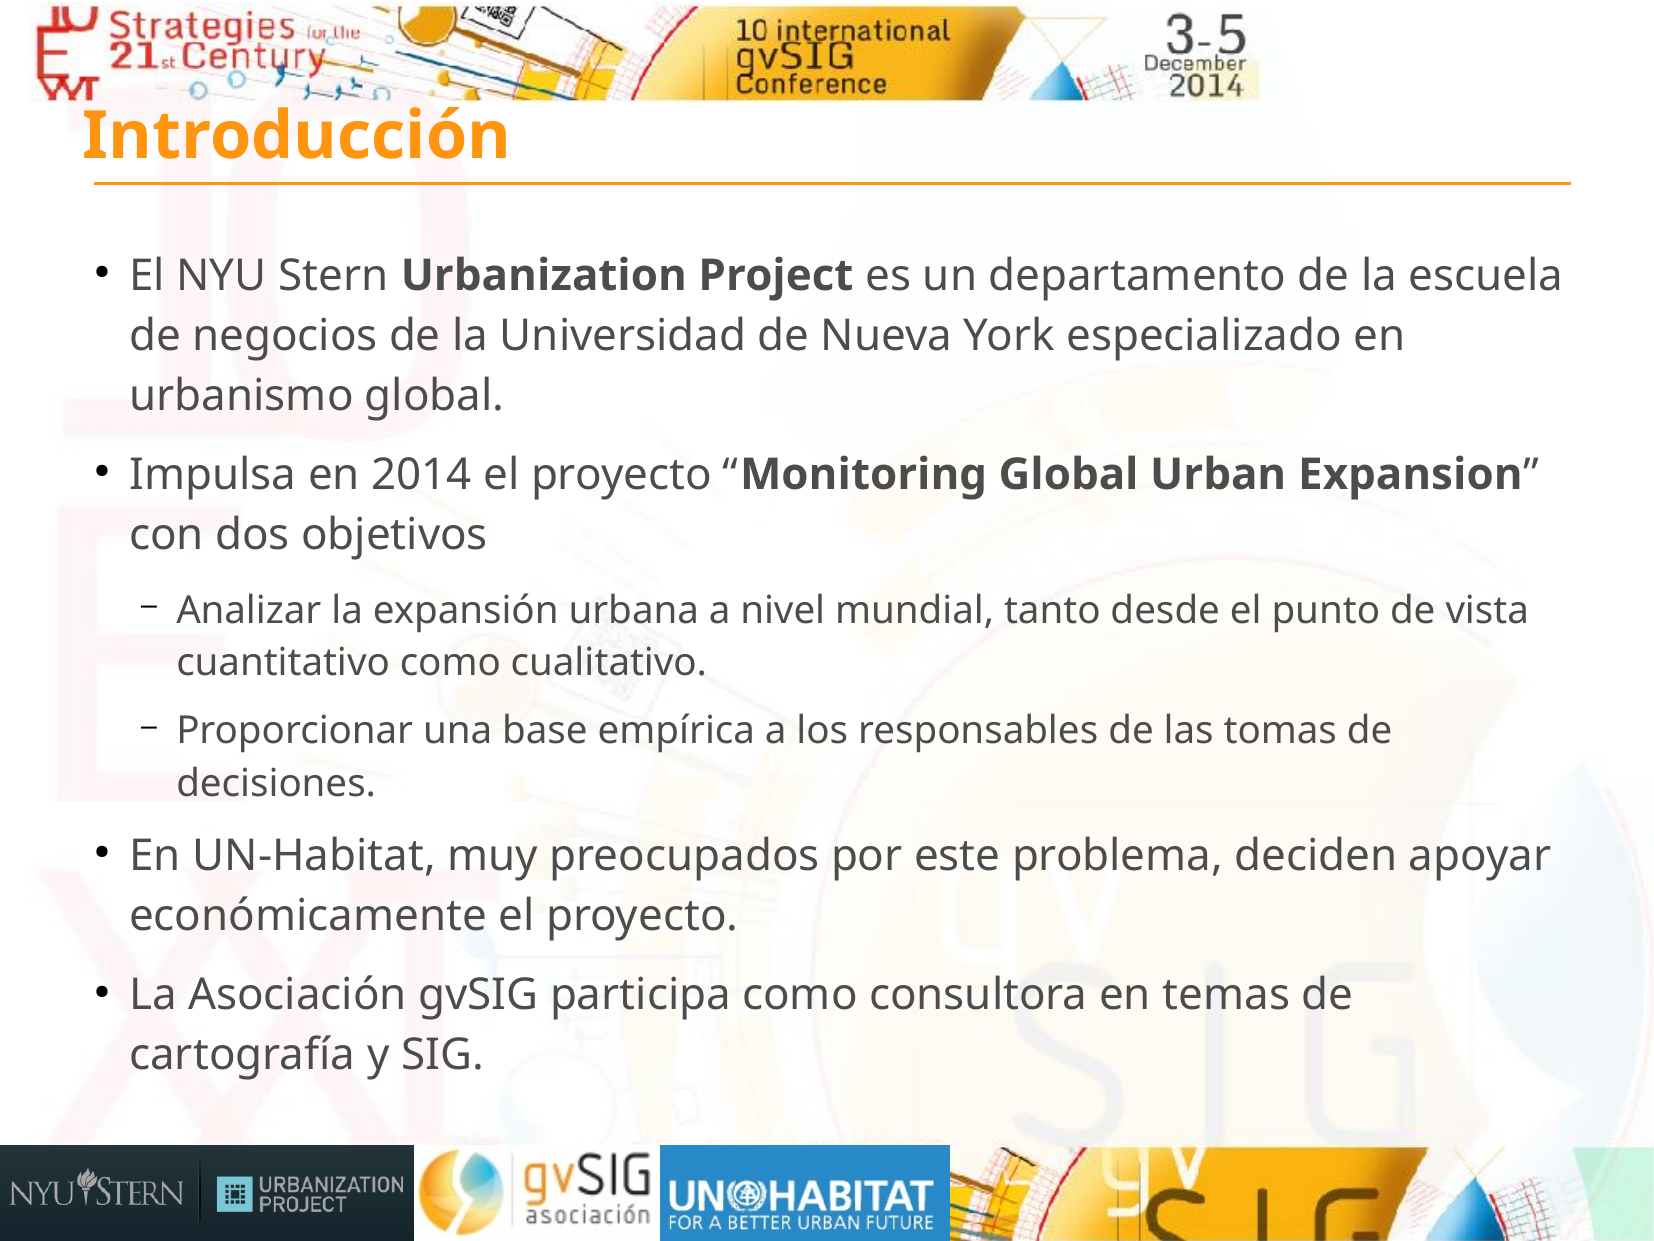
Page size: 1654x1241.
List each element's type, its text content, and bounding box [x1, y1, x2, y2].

title Introducción [82, 88, 1571, 178]
picture [0, 2, 1654, 1241]
list El NYU Stern Urbanization Project es un departamento de la escuela de negocios de la Universidad de Nueva York especializado en urbanismo global. Impulsa en 2014 el proyecto “Monitoring Global Urban Expansion” con dos objetivos Analizar la expansión urbana a nivel mundial, tanto desde el punto de vista cuantitativo como cualitativo. Proporcionar una base empírica a los responsables de las tomas de decisiones. En UN-Habitat, muy preocupados por este problema, deciden apoyar económicamente el proyecto. La Asociación gvSIG participa como consultora en temas de cartografía y SIG. [82, 242, 1565, 1093]
